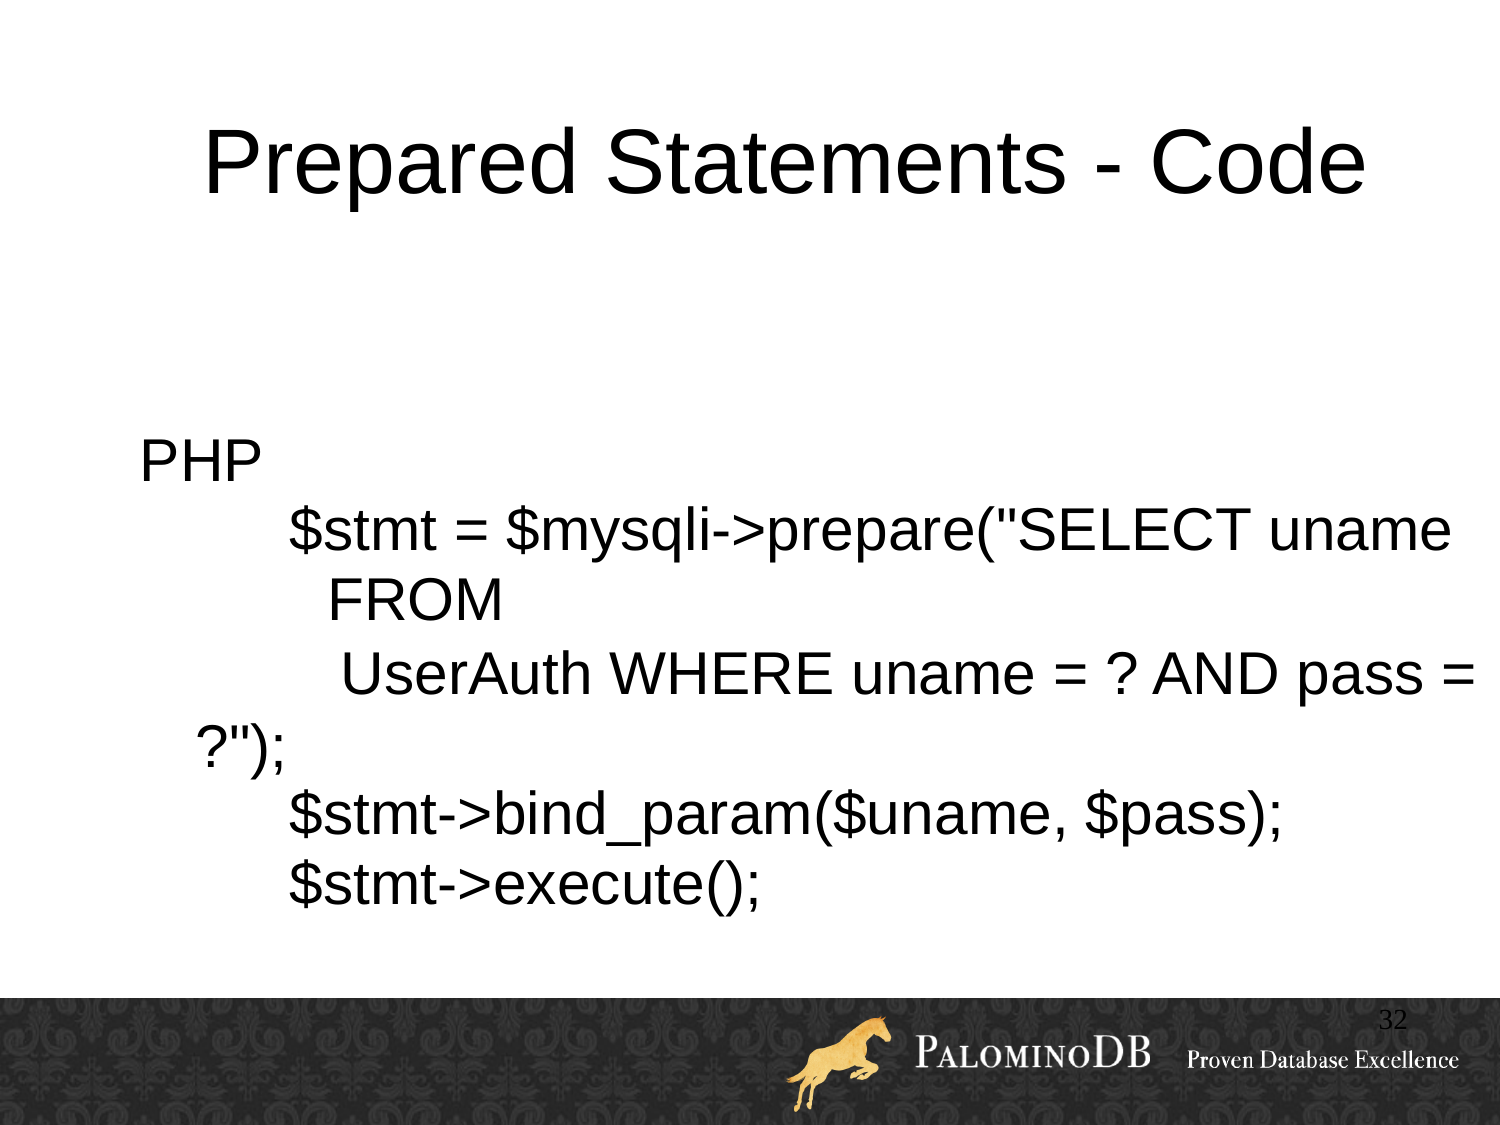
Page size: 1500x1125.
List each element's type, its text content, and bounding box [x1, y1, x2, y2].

title Prepared Statements - Code [120, 93, 1453, 230]
subtitle PHP $stmt = $mysqli->prepare("SELECT uname FROM UserAuth WHERE uname = ? AND pass = ?"); $stmt->bind_param($uname, $pass); $stmt->execute(); [139, 105, 1489, 1094]
picture [0, 998, 1500, 1125]
